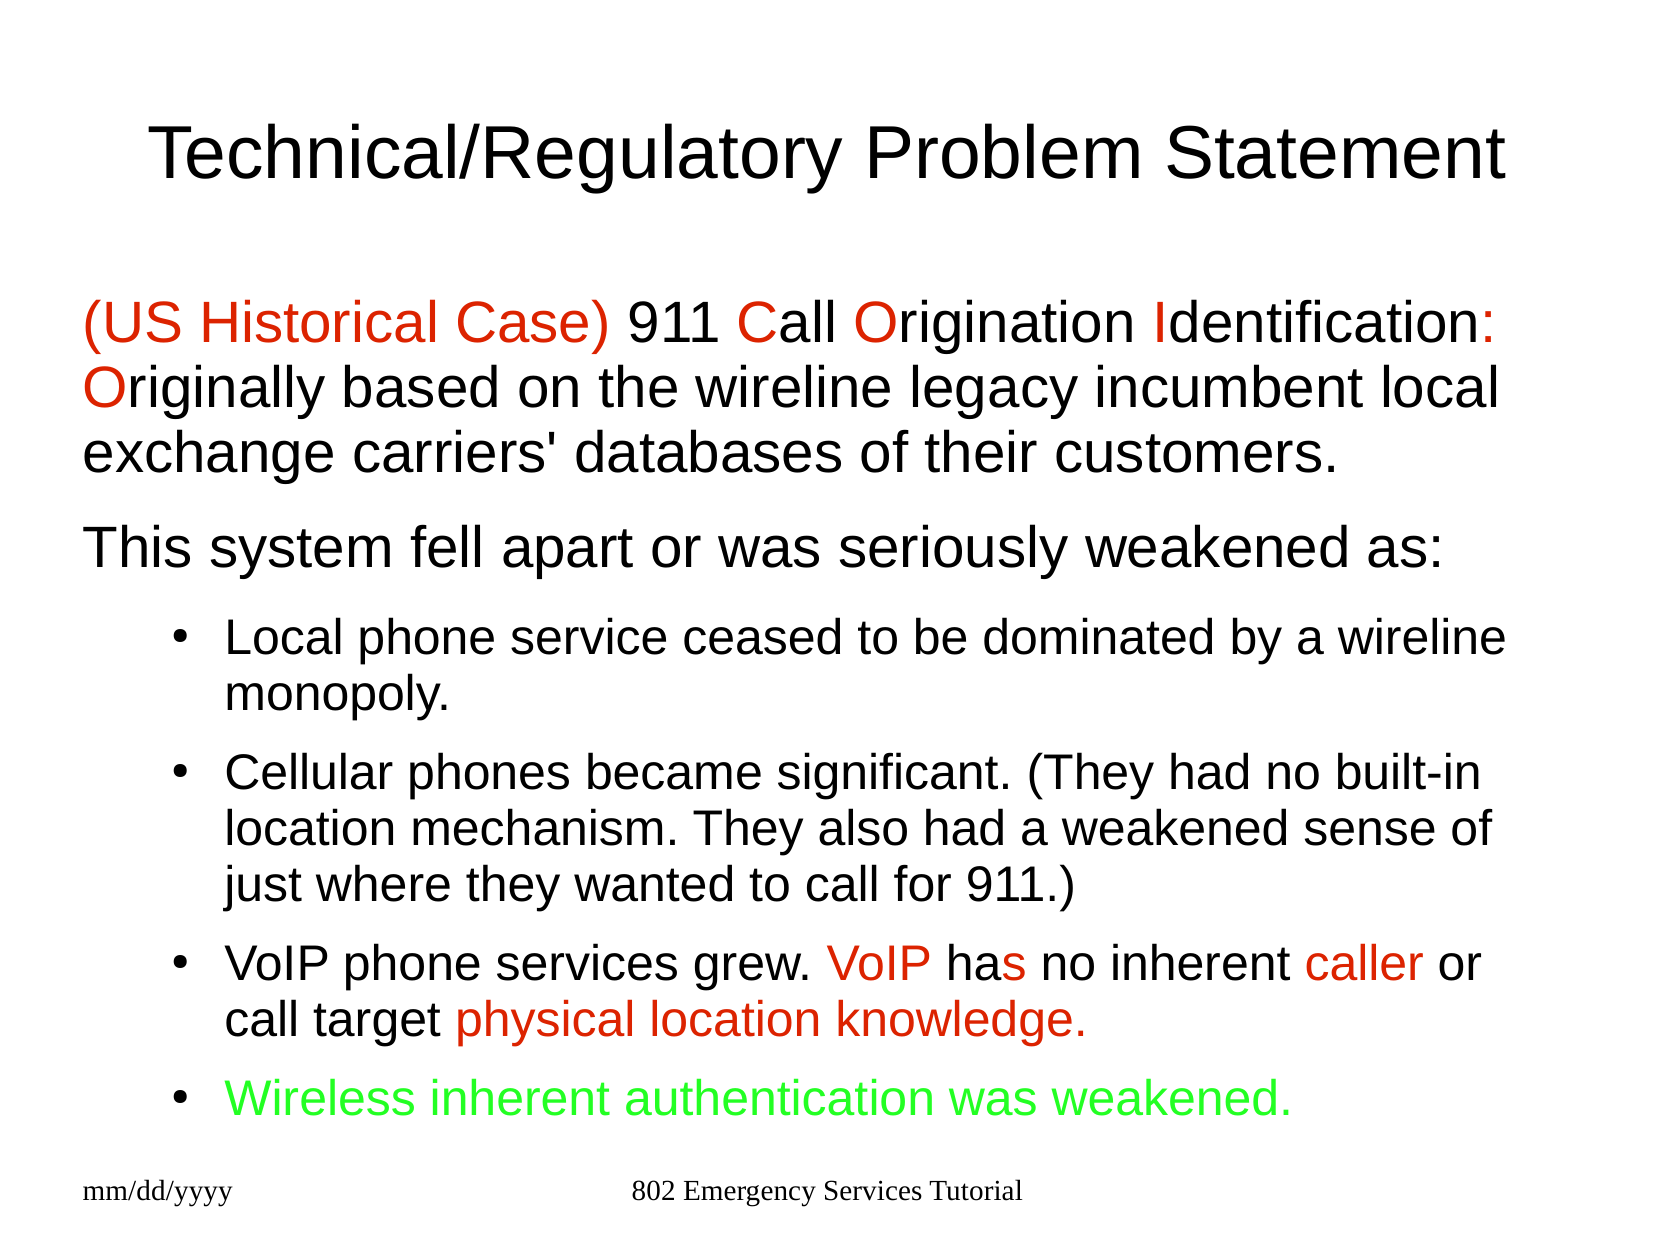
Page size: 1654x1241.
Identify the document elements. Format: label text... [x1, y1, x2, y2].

list (US Historical Case) 911 Call Origination Identification: Originally based on the wireline legacy incumbent local exchange carriers' databases of their customers. This system fell apart or was seriously weakened as: Local phone service ceased to be dominated by a wireline monopoly. Cellular phones became significant. (They had no built-in location mechanism. They also had a weakened sense of just where they wanted to call for 911.) VoIP phone services grew. VoIP has no inherent caller or call target physical location knowledge. Wireless inherent authentication was weakened. [82, 290, 1571, 1127]
title Technical/Regulatory Problem Statement [82, 56, 1571, 250]
